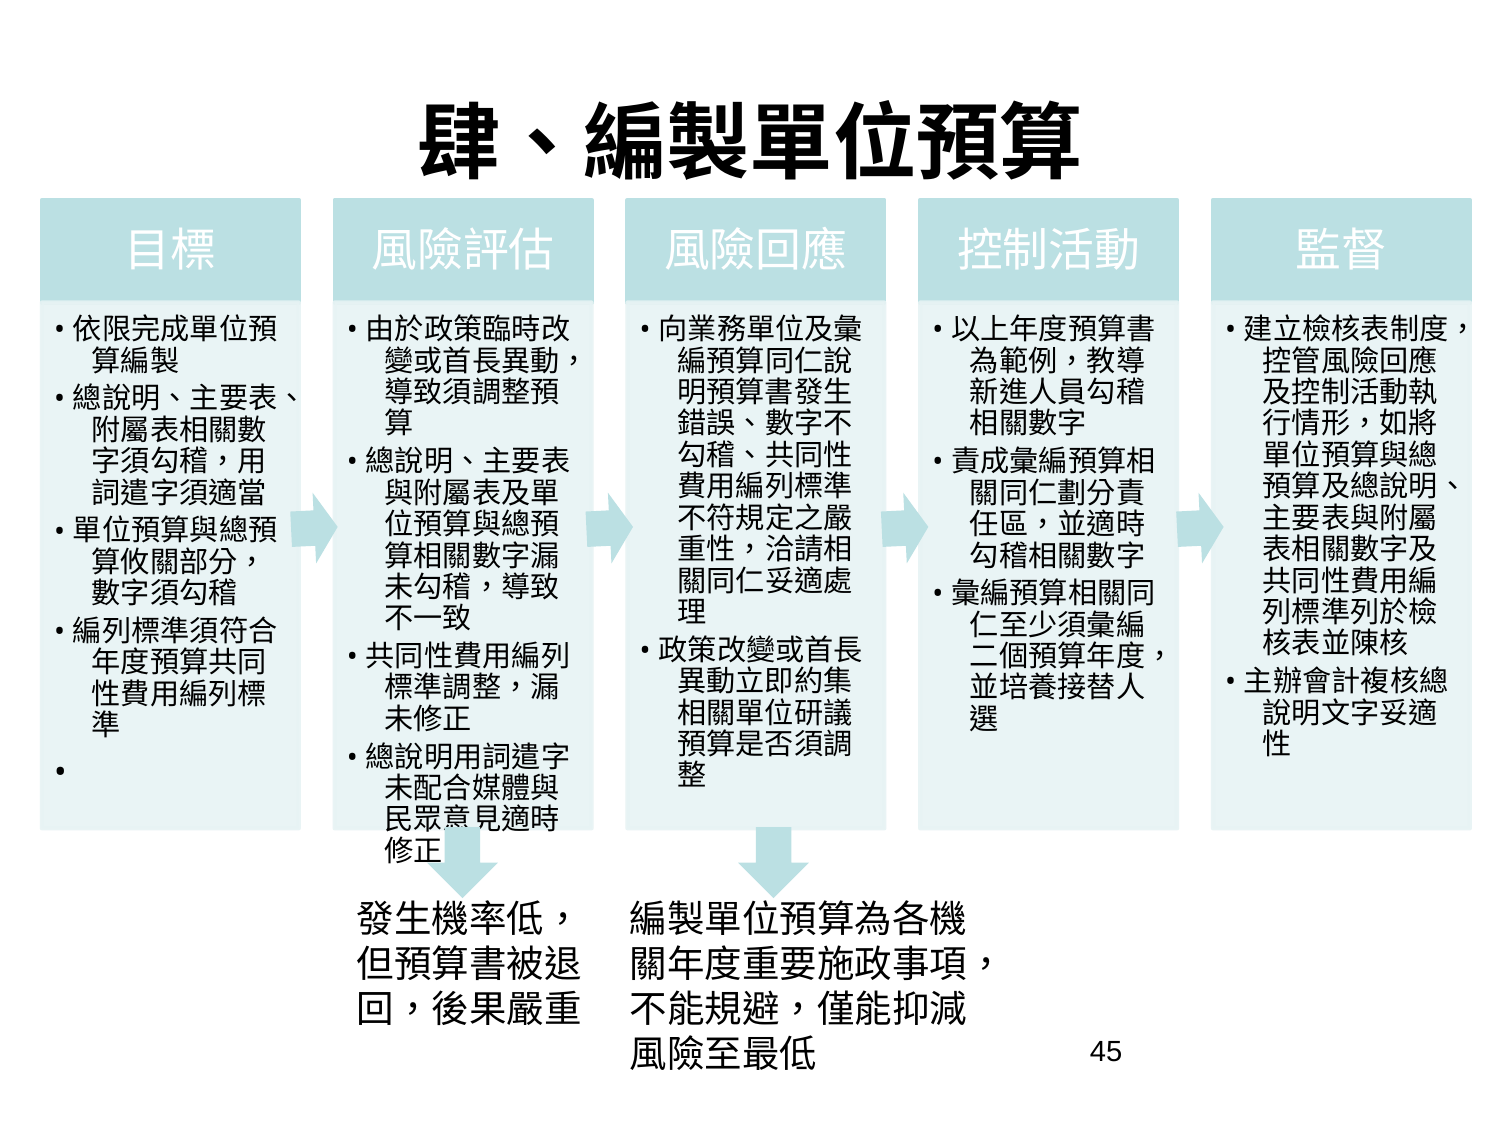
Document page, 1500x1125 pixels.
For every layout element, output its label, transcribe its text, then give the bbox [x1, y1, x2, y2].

text_box 由於政策臨時改變或首長異動，導致須調整預算 總說明、主要表與附屬表及單位預算與總預算相關數字漏未勾稽，導致不一致 共同性費用編列標準調整，漏未修正 總說明用詞遣字未配合媒體與民眾意見適時修正 [334, 302, 592, 829]
text_box [738, 827, 809, 887]
text_box 編製單位預算為各機關年度重要施政事項，不能規避，僅能抑減風險至最低 [614, 887, 996, 1085]
text_box 風險評估 [334, 199, 592, 302]
text_box [880, 492, 929, 564]
text_box 45 [1074, 1024, 1426, 1103]
text_box 發生機率低，但預算書被退回，後果嚴重 [328, 887, 610, 1039]
text_box 監督 [1212, 199, 1470, 302]
text_box 建立檢核表制度，控管風險回應及控制活動執行情形，如將單位預算與總預算及總說明、主要表與附屬表相關數字及共同性費用編列標準列於檢核表並陳核 主辦會計複核總說明文字妥適性 [1212, 302, 1470, 829]
text_box 向業務單位及彙編預算同仁說明預算書發生錯誤、數字不勾稽、共同性費用編列標準不符規定之嚴重性，洽請相關同仁妥適處理 政策改變或首長異動立即約集相關單位研議預算是否須調整 [627, 302, 885, 829]
text_box [585, 492, 634, 564]
text_box 目標 [41, 199, 299, 302]
text_box 依限完成單位預算編製 總說明、主要表、附屬表相關數字須勾稽，用詞遣字須適當 單位預算與總預算攸關部分，數字須勾稽 編列標準須符合年度預算共同性費用編列標準 [41, 302, 299, 829]
text_box 控制活動 [920, 199, 1178, 302]
text_box 以上年度預算書為範例，教導新進人員勾稽相關數字 責成彙編預算相關同仁劃分責任區，並適時勾稽相關數字 彙編預算相關同仁至少須彙編二個預算年度，並培養接替人選 [920, 302, 1178, 829]
text_box [290, 492, 338, 564]
text_box 風險回應 [627, 199, 885, 302]
title 肆、編製單位預算 [75, 45, 1426, 233]
text_box [1176, 492, 1224, 564]
text_box [426, 827, 498, 887]
